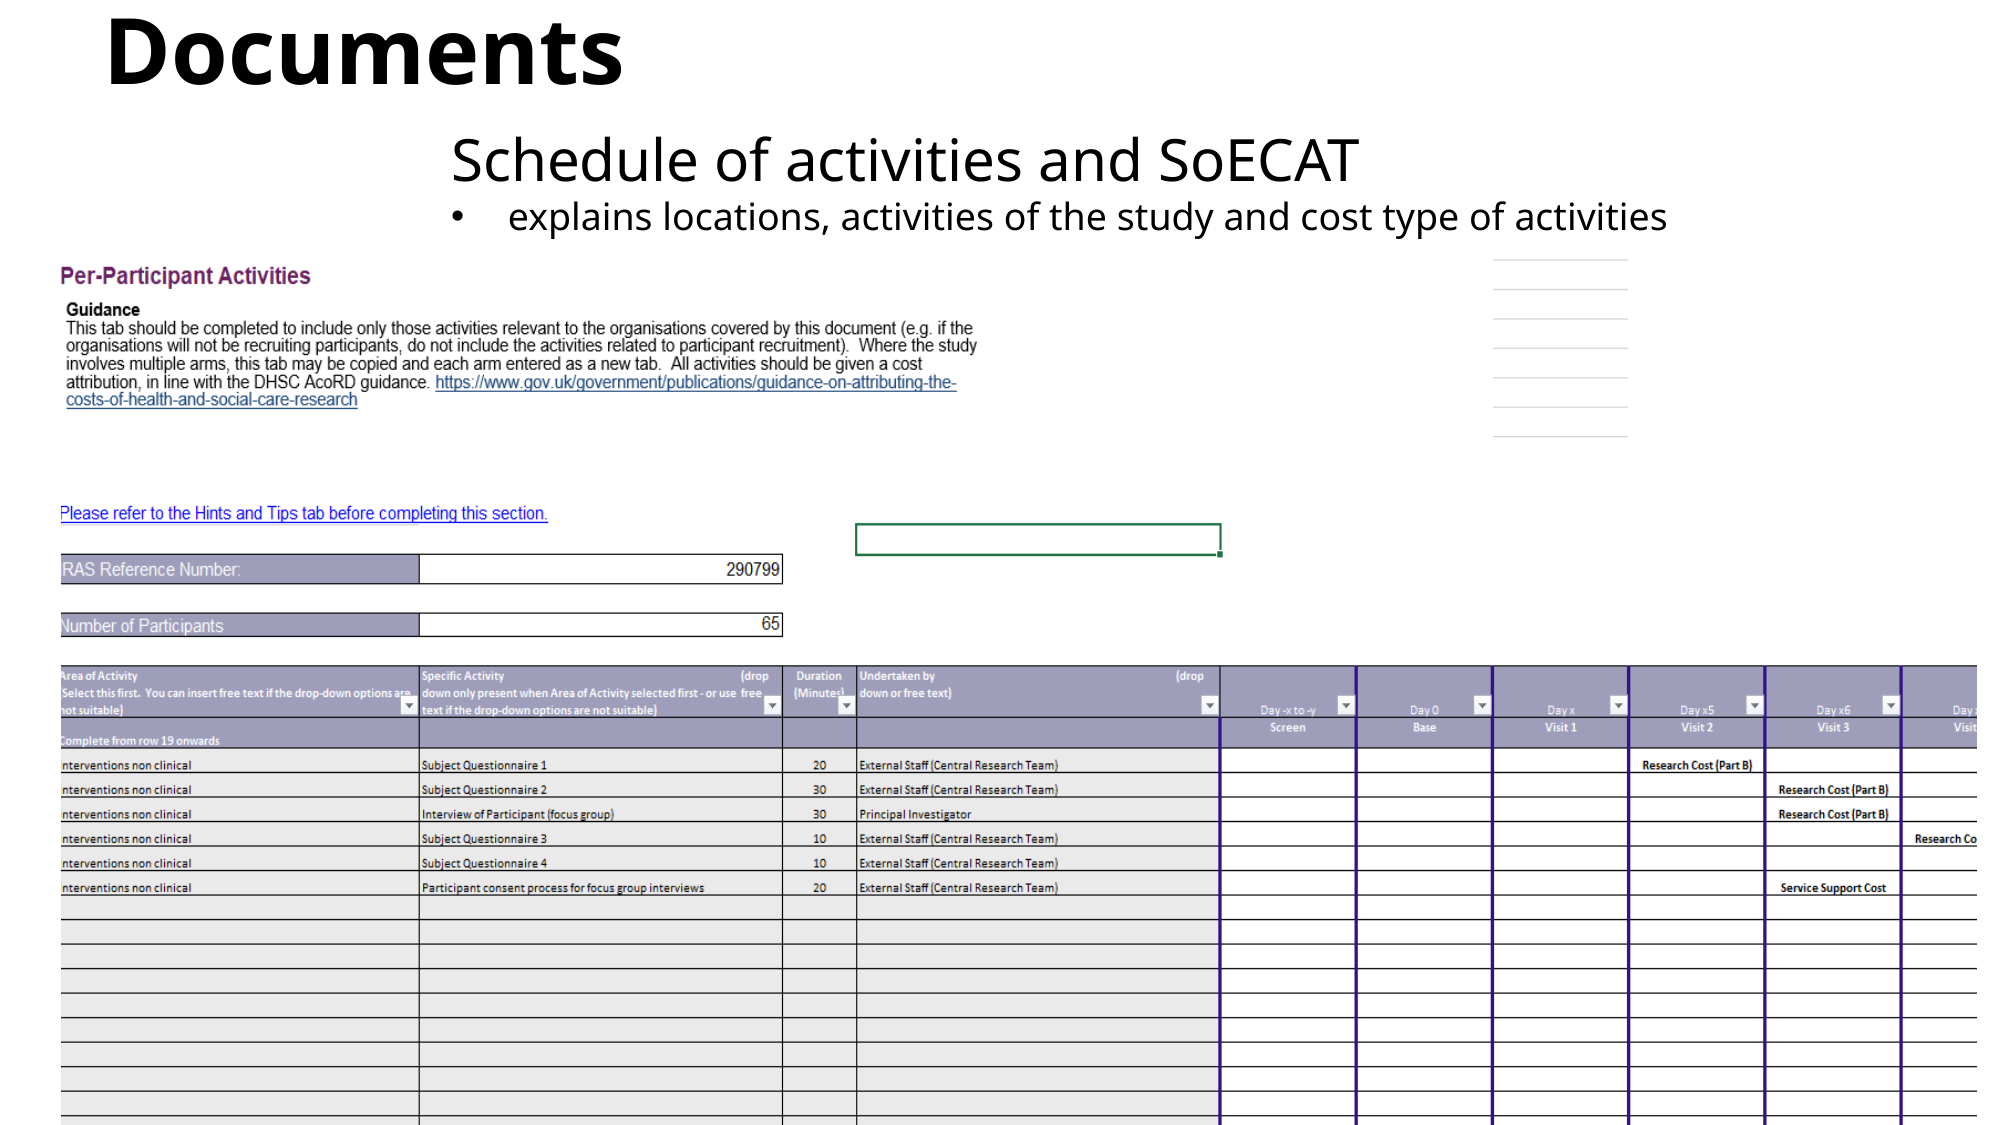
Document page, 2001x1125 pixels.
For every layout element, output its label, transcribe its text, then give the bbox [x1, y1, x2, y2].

picture [61, 240, 1977, 1125]
title Documents [88, 0, 1939, 149]
text_box Schedule of activities and SoECAT explains locations, activities of the study and cost type of activities [436, 115, 1700, 247]
